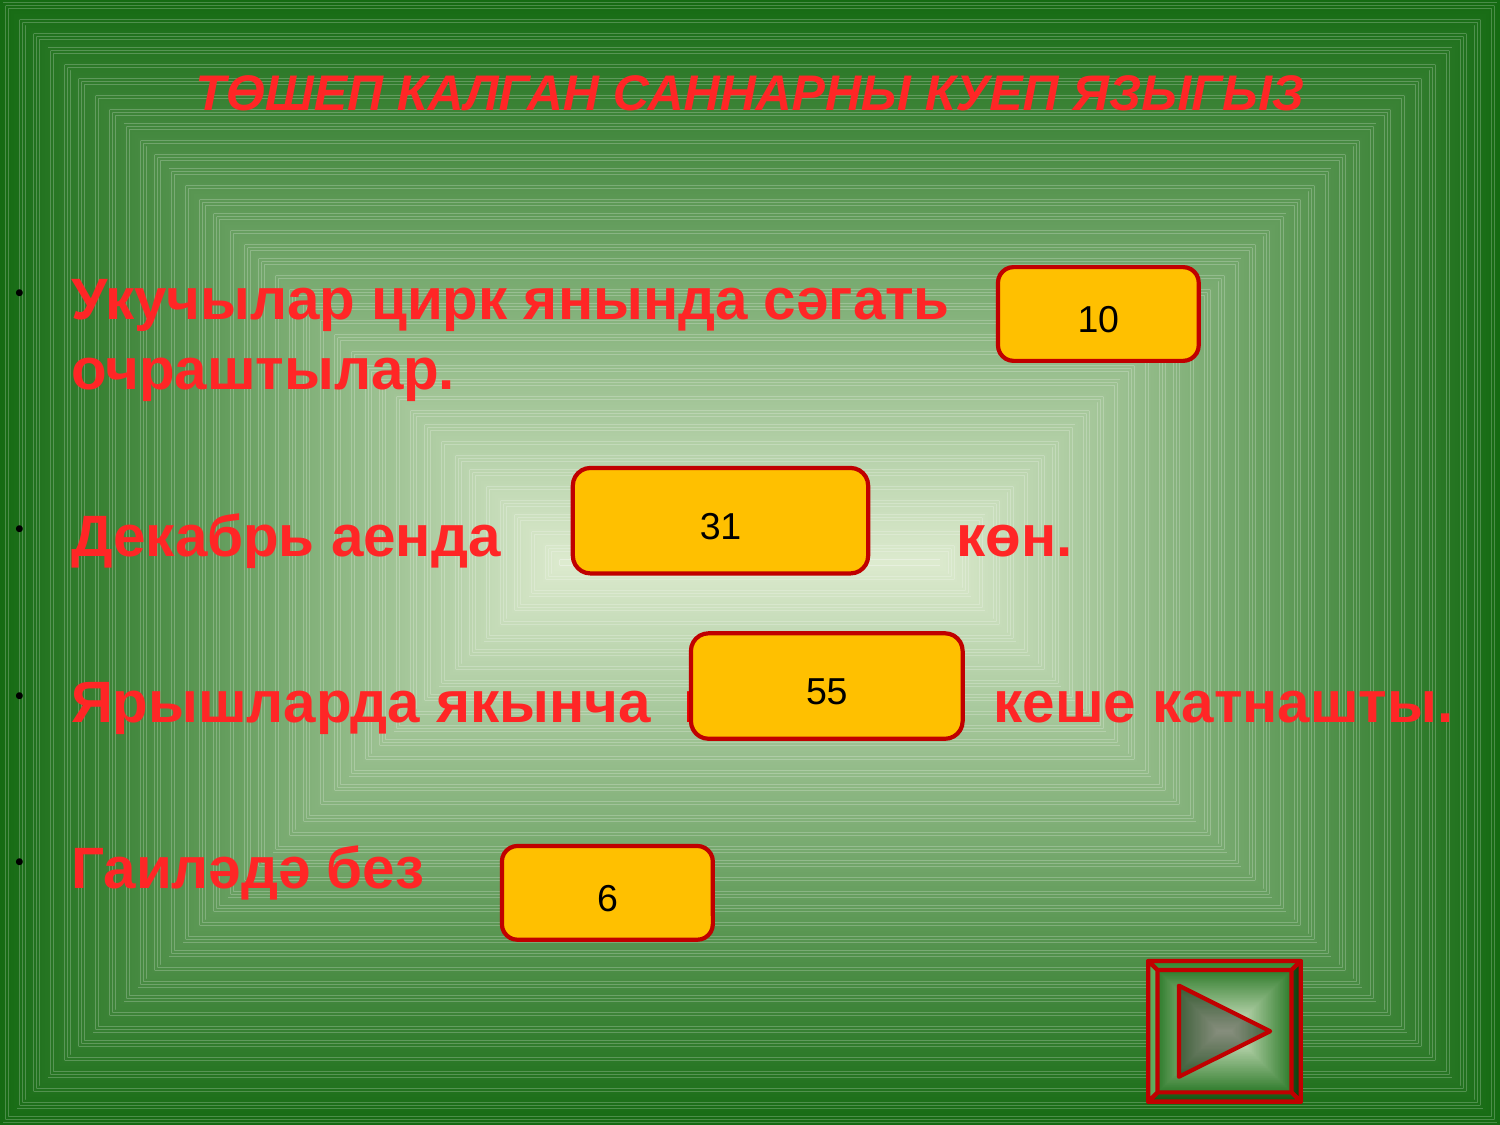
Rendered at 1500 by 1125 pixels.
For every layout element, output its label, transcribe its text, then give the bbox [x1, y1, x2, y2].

text_box [1149, 960, 1301, 1102]
list Укучылар цирк янында сәгать унда очраштылар. Декабрь аенда утыз бер көн. Ярышларда якынча илле биш кеше катнашты. Гаиләдә без алтау. [0, 246, 1500, 989]
title ТӨШЕП КАЛГАН САННАРНЫ КУЕП ЯЗЫГЫЗ [75, 45, 1425, 233]
text_box 31 [572, 467, 869, 574]
text_box 6 [501, 845, 713, 940]
text_box 55 [690, 633, 963, 739]
text_box 10 [997, 267, 1199, 361]
